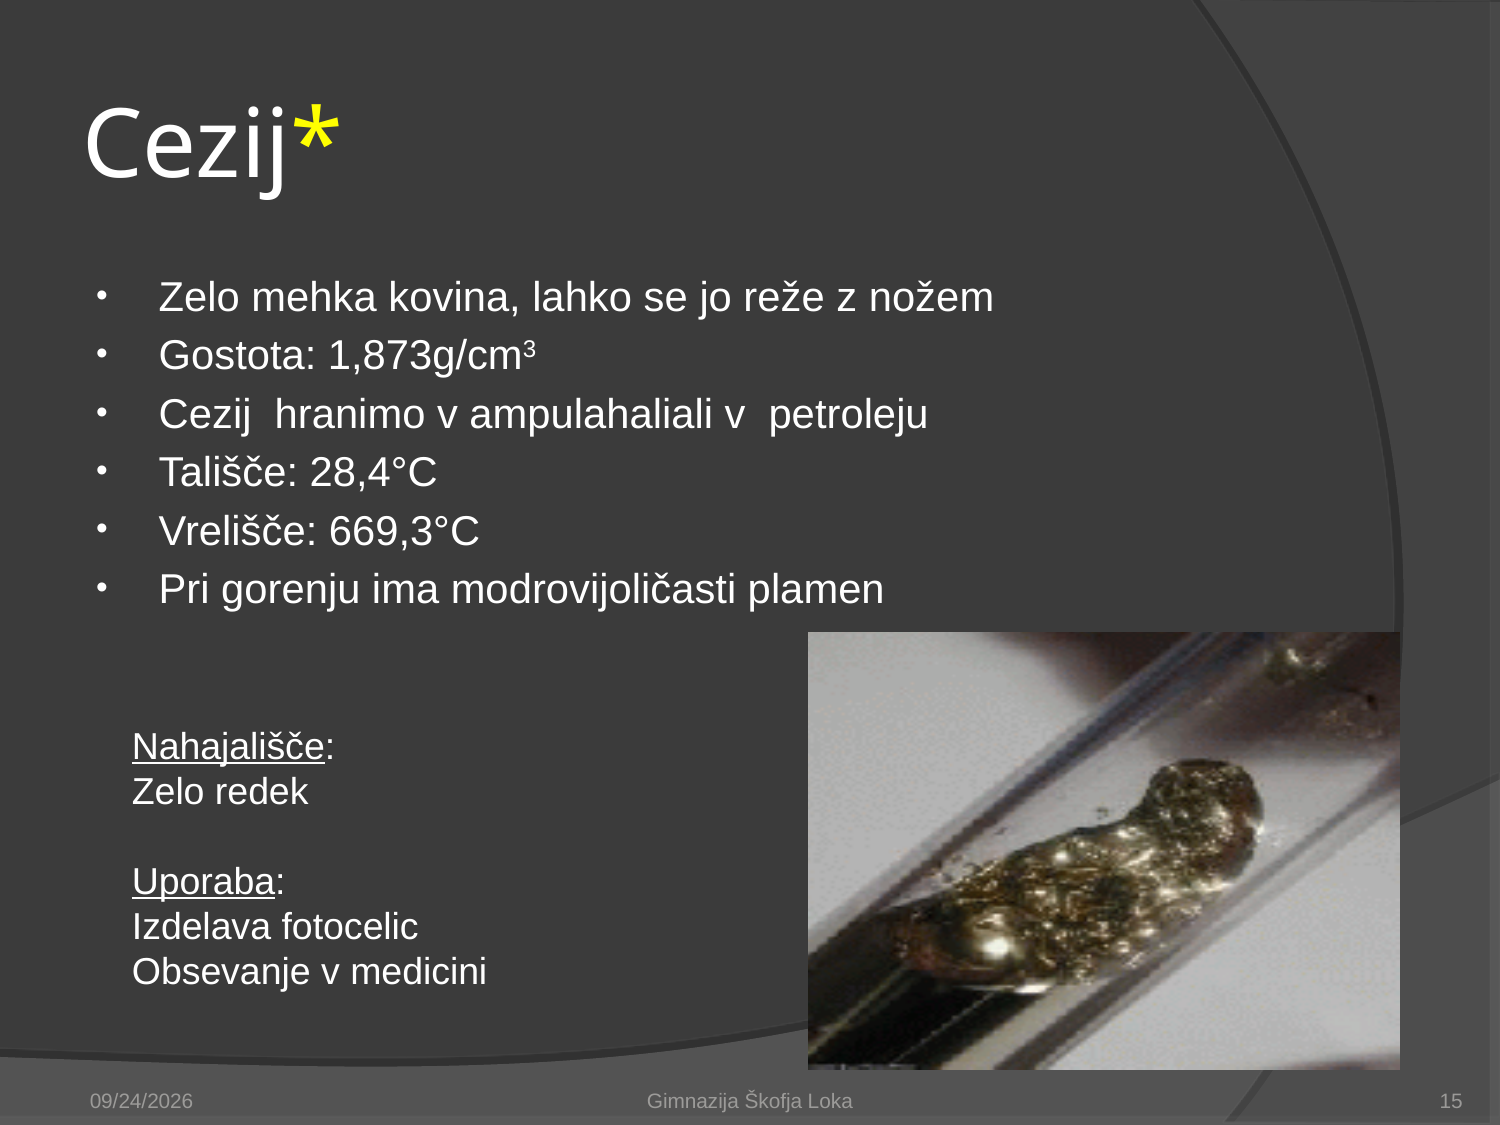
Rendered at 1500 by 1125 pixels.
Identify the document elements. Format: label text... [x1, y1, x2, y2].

list Zelo mehka kovina, lahko se jo reže z nožem Gostota: 1,873g/cm3 Cezij hranimo v ampulahaliali v petroleju Tališče: 28,4°C Vrelišče: 669,3°C Pri gorenju ima modrovijoličasti plamen [75, 262, 1300, 1005]
title Cezij* [75, 45, 1300, 233]
picture [808, 632, 1400, 1070]
slide_number 05/31/2019 [75, 1053, 425, 1114]
footer Gimnazija Škofja Loka [512, 1053, 988, 1114]
slide_number <number> [1337, 1053, 1463, 1114]
text_box Nahajališče: Zelo redek Uporaba: Izdelava fotocelic Obsevanje v medicini [117, 714, 808, 1000]
